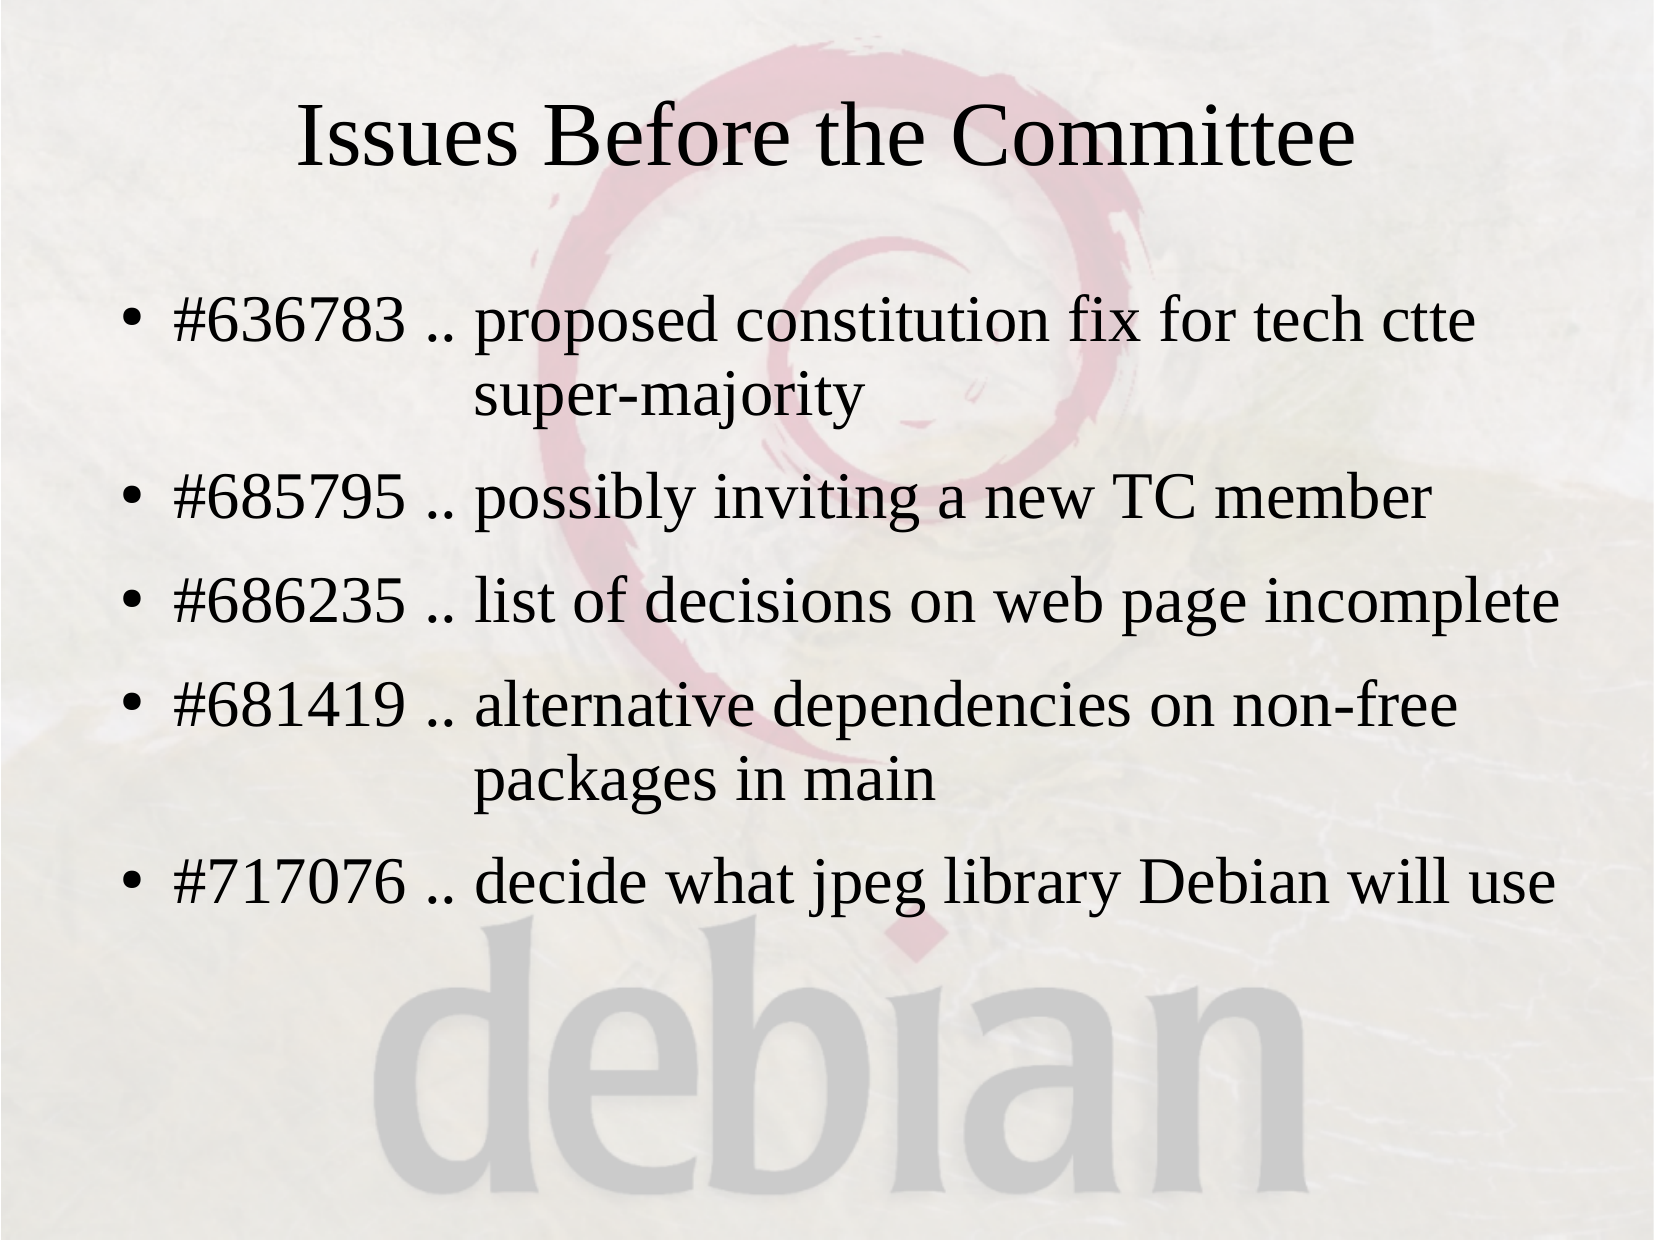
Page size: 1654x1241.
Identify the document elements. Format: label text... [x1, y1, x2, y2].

picture [1, 0, 1654, 1240]
title Issues Before the Committee [121, 30, 1534, 238]
list #636783 .. proposed constitution fix for tech ctte super-majority #685795 .. possibly inviting a new TC member #686235 .. list of decisions on web page incomplete #681419 .. alternative dependencies on non-free packages in main #717076 .. decide what jpeg library Debian will use [102, 281, 1598, 1122]
